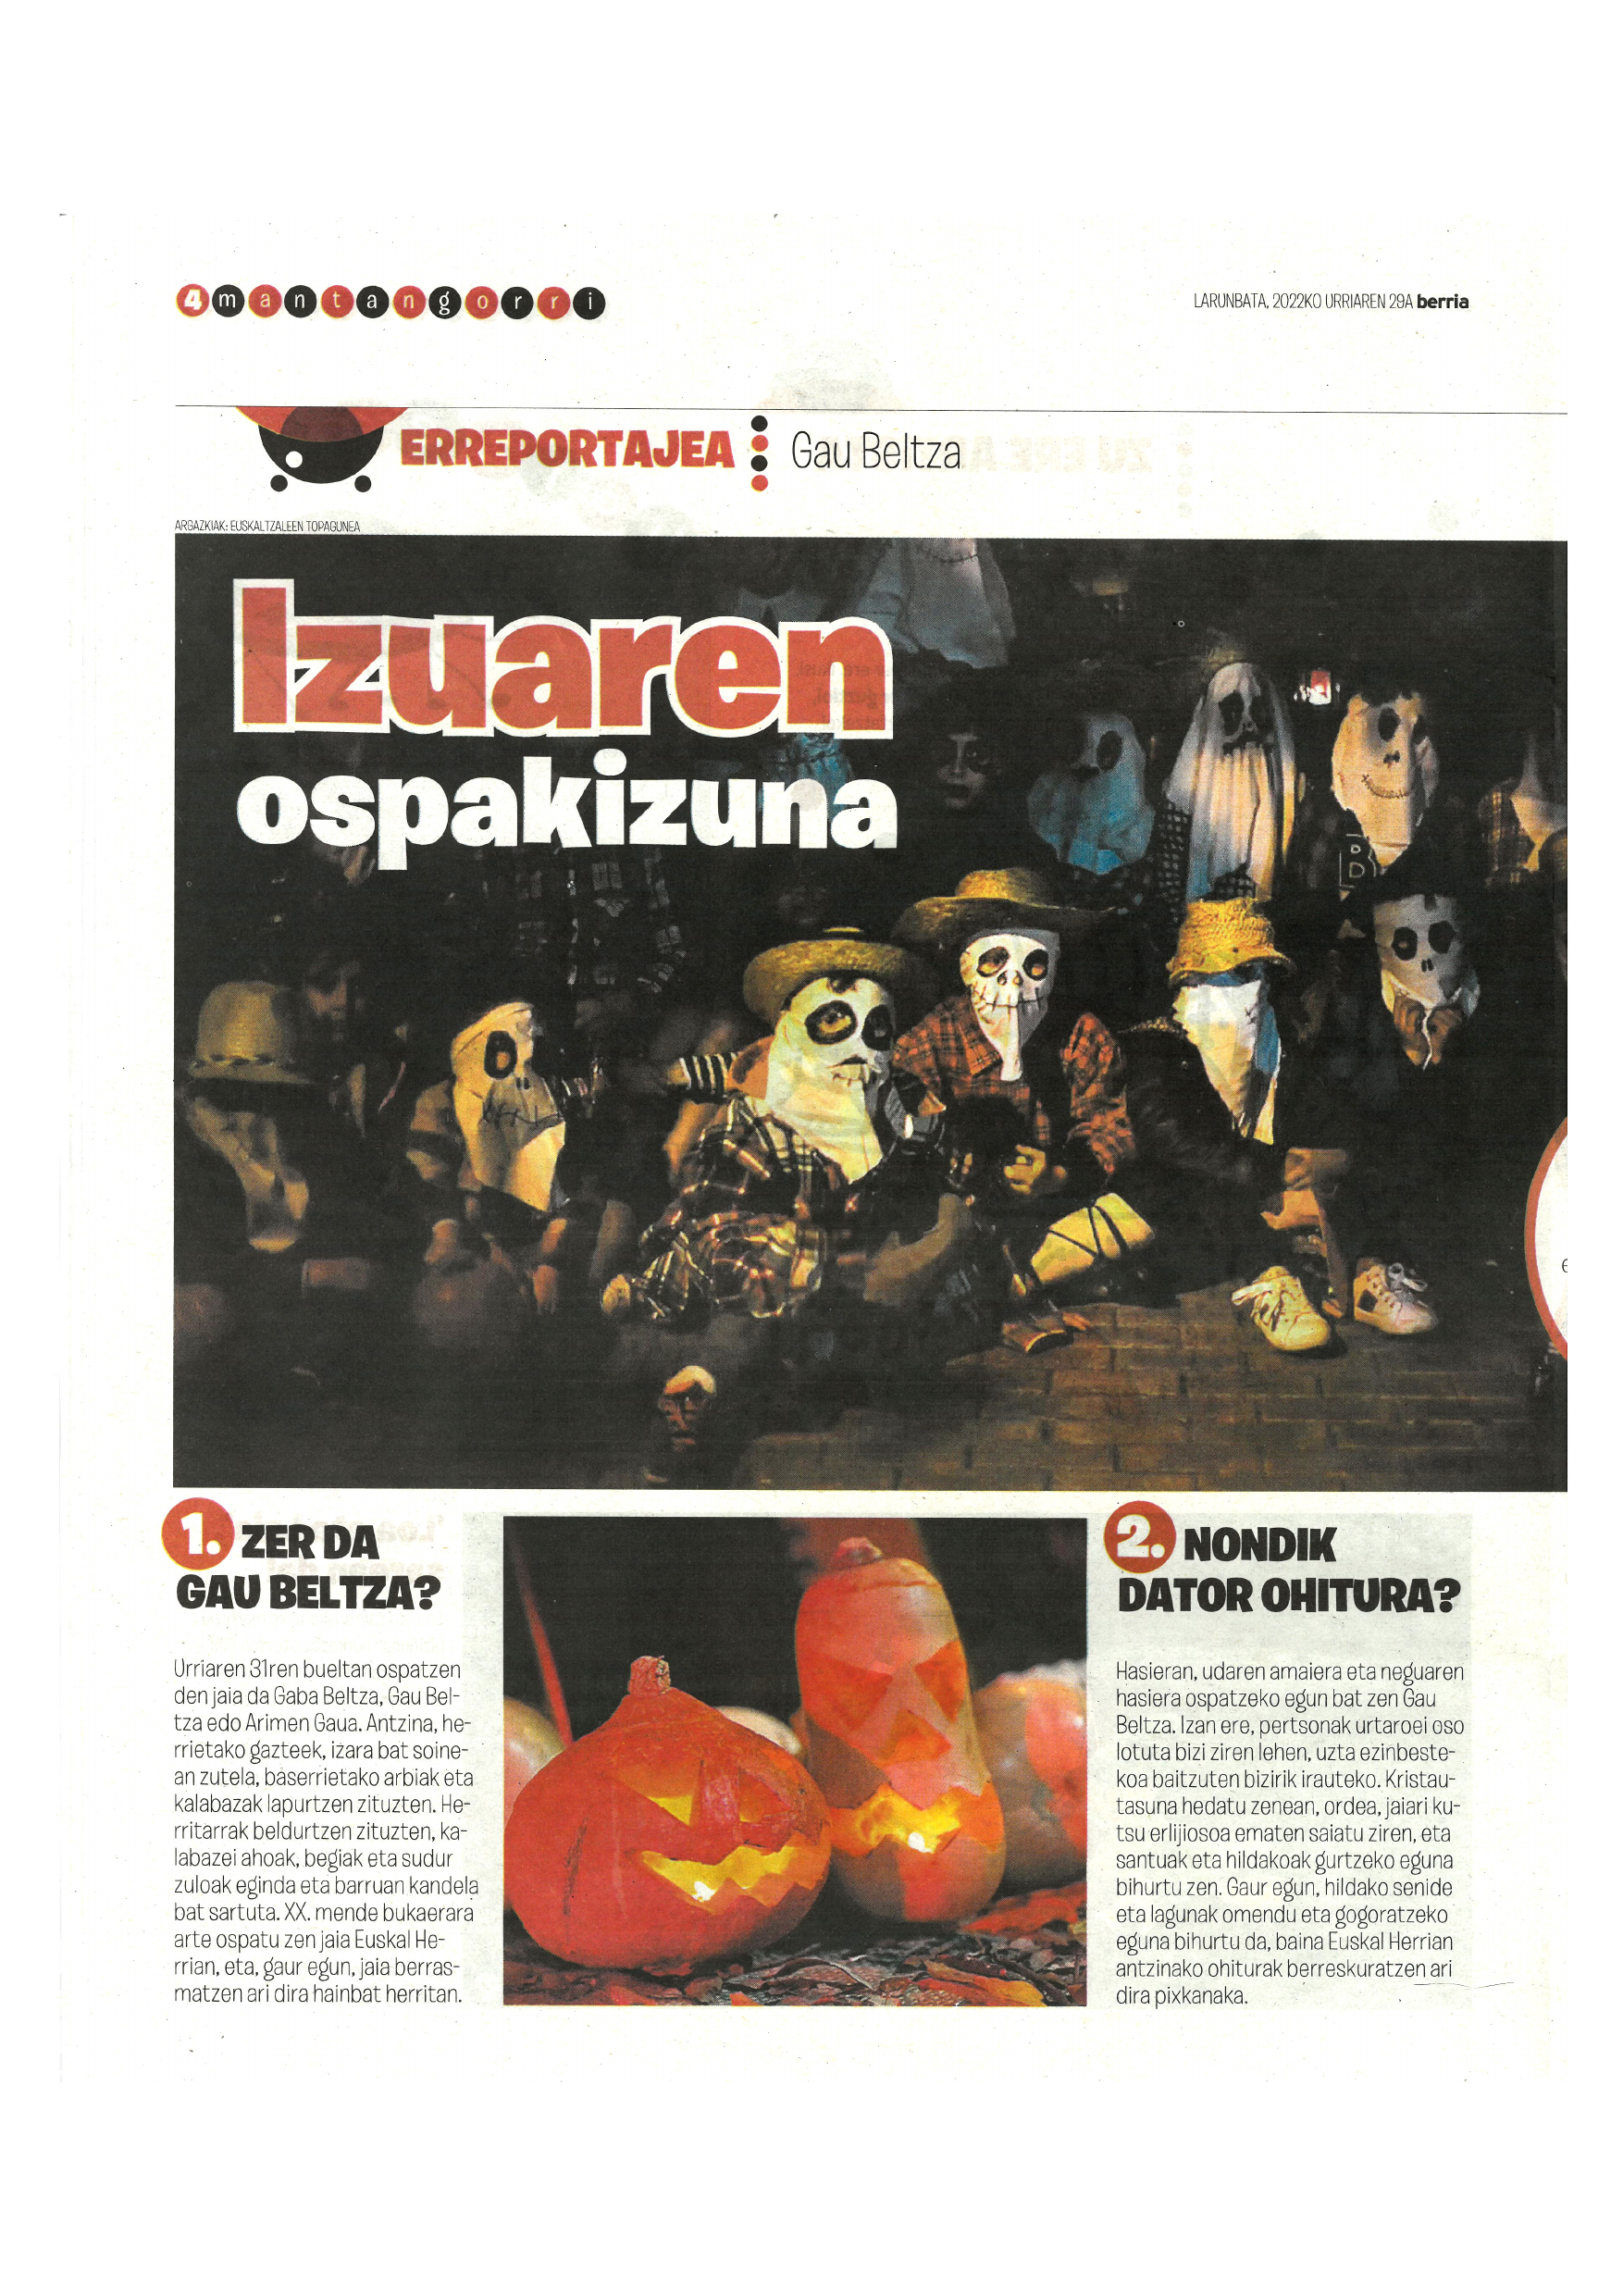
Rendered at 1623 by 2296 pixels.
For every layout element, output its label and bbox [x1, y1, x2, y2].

picture [55, 214, 1568, 2083]
